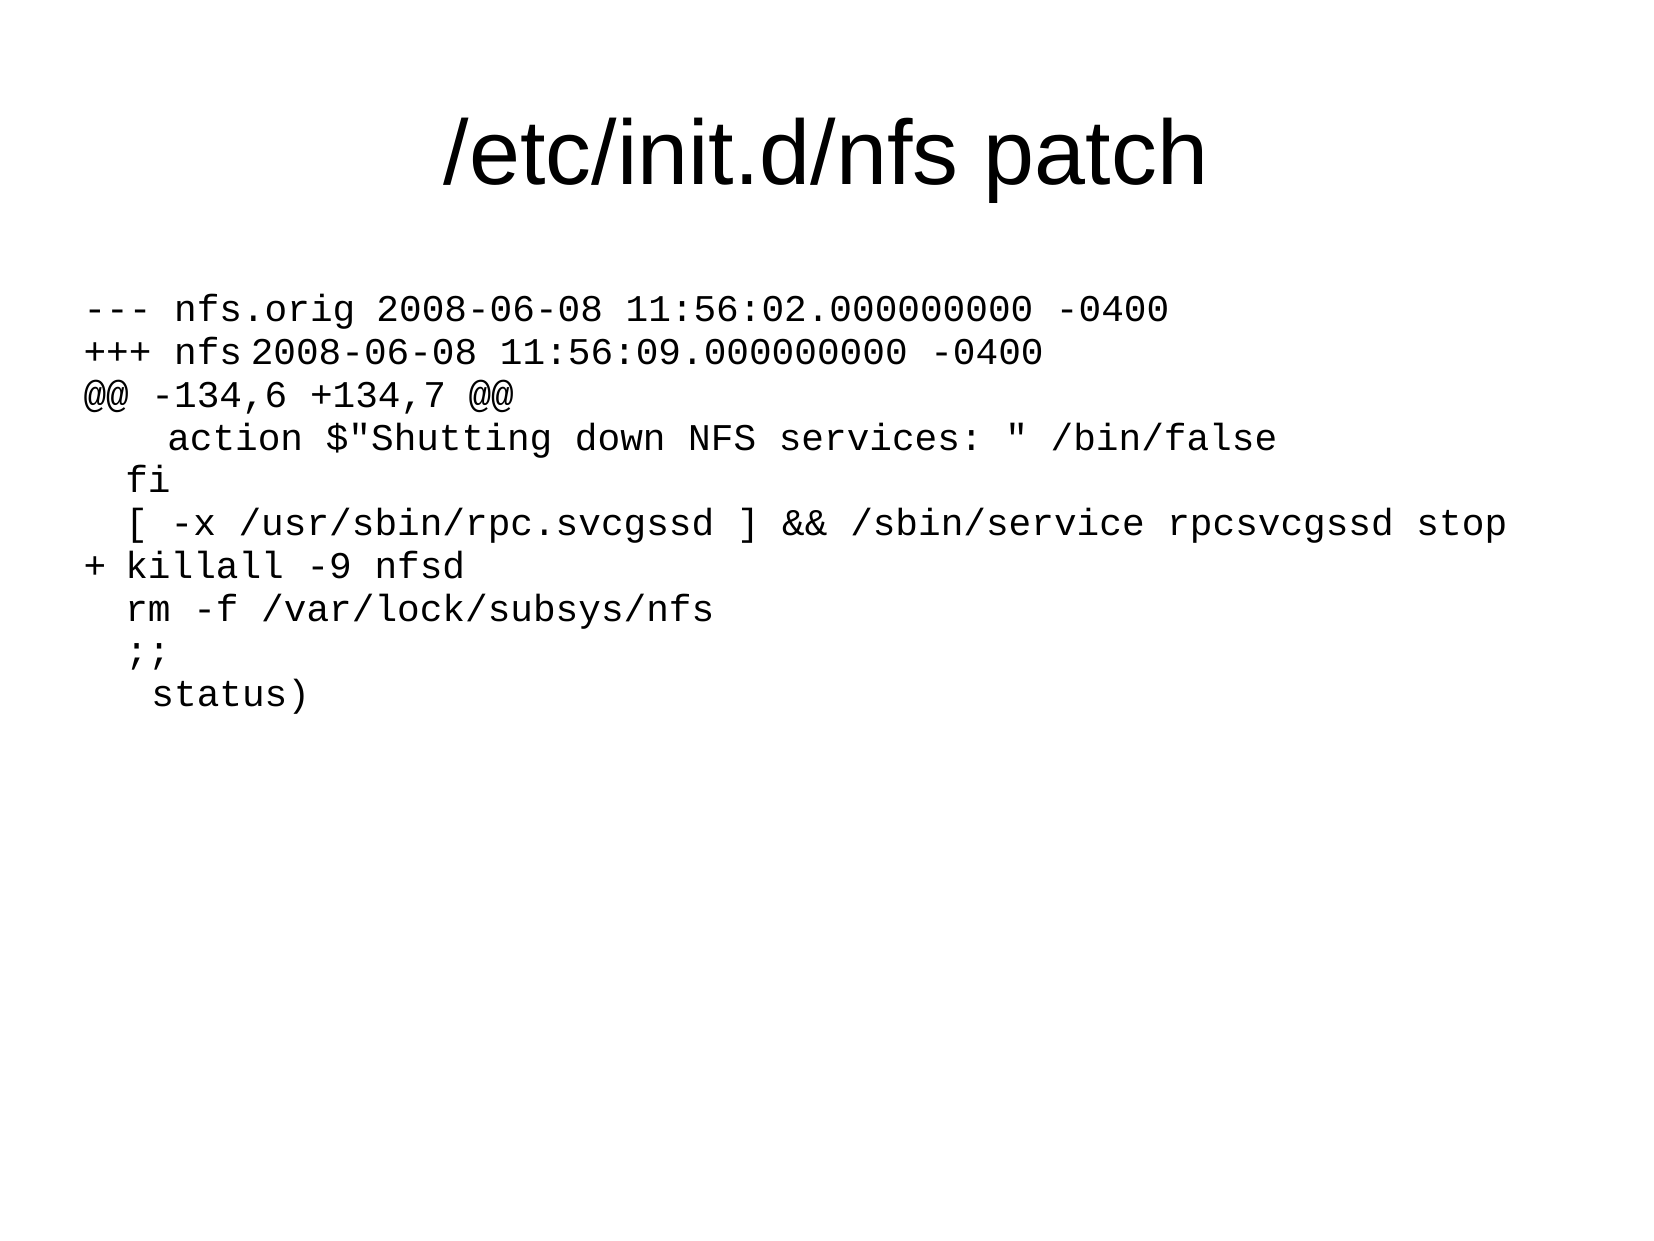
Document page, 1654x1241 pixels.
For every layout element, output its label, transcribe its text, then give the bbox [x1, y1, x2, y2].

chart [82, 290, 1571, 1109]
title /etc/init.d/nfs patch [82, 49, 1571, 257]
